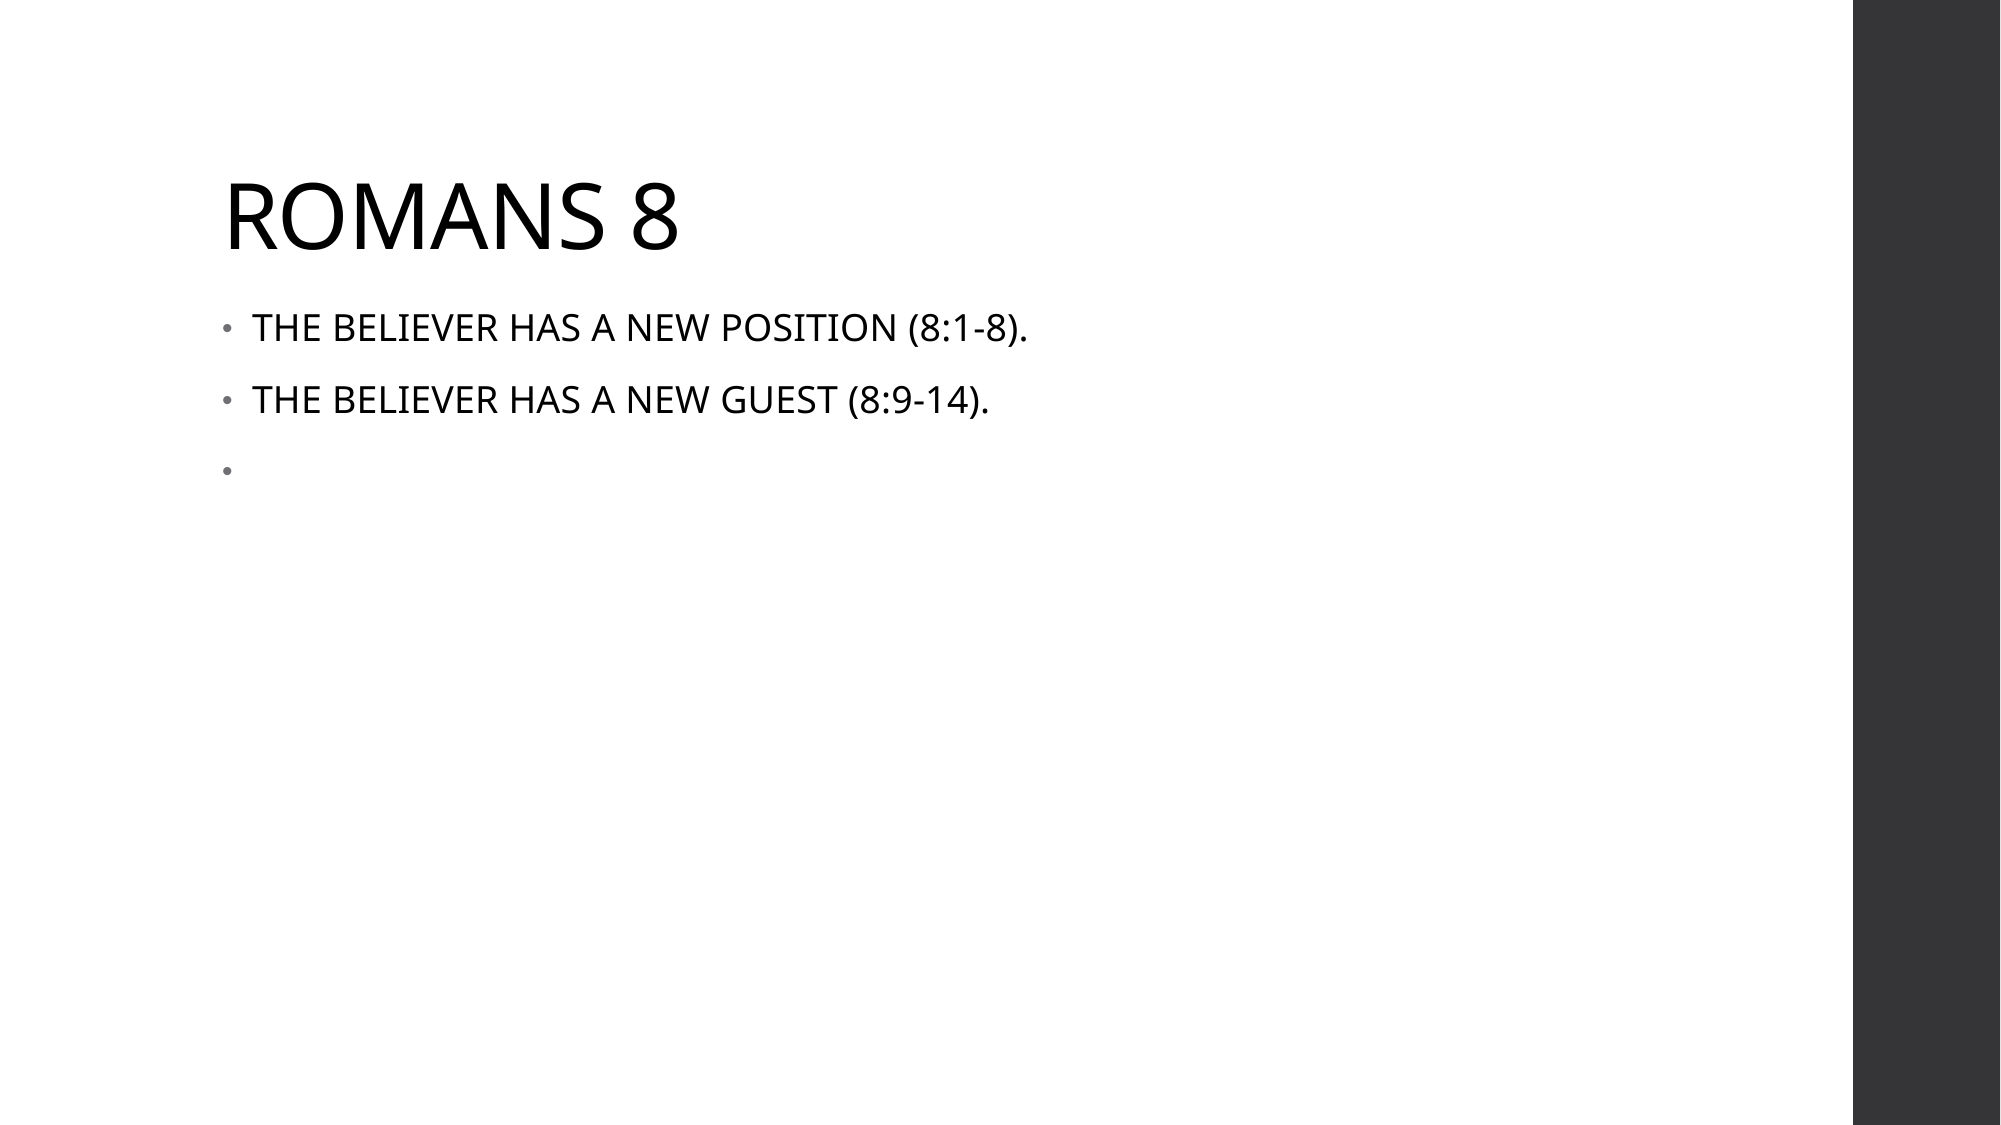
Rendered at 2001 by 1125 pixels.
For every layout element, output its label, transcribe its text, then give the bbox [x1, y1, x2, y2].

title ROMANS 8 [206, 60, 1797, 278]
list THE BELIEVER HAS A NEW POSITION (8:1-8). THE BELIEVER HAS A NEW GUEST (8:9-14). [206, 299, 1617, 1014]
